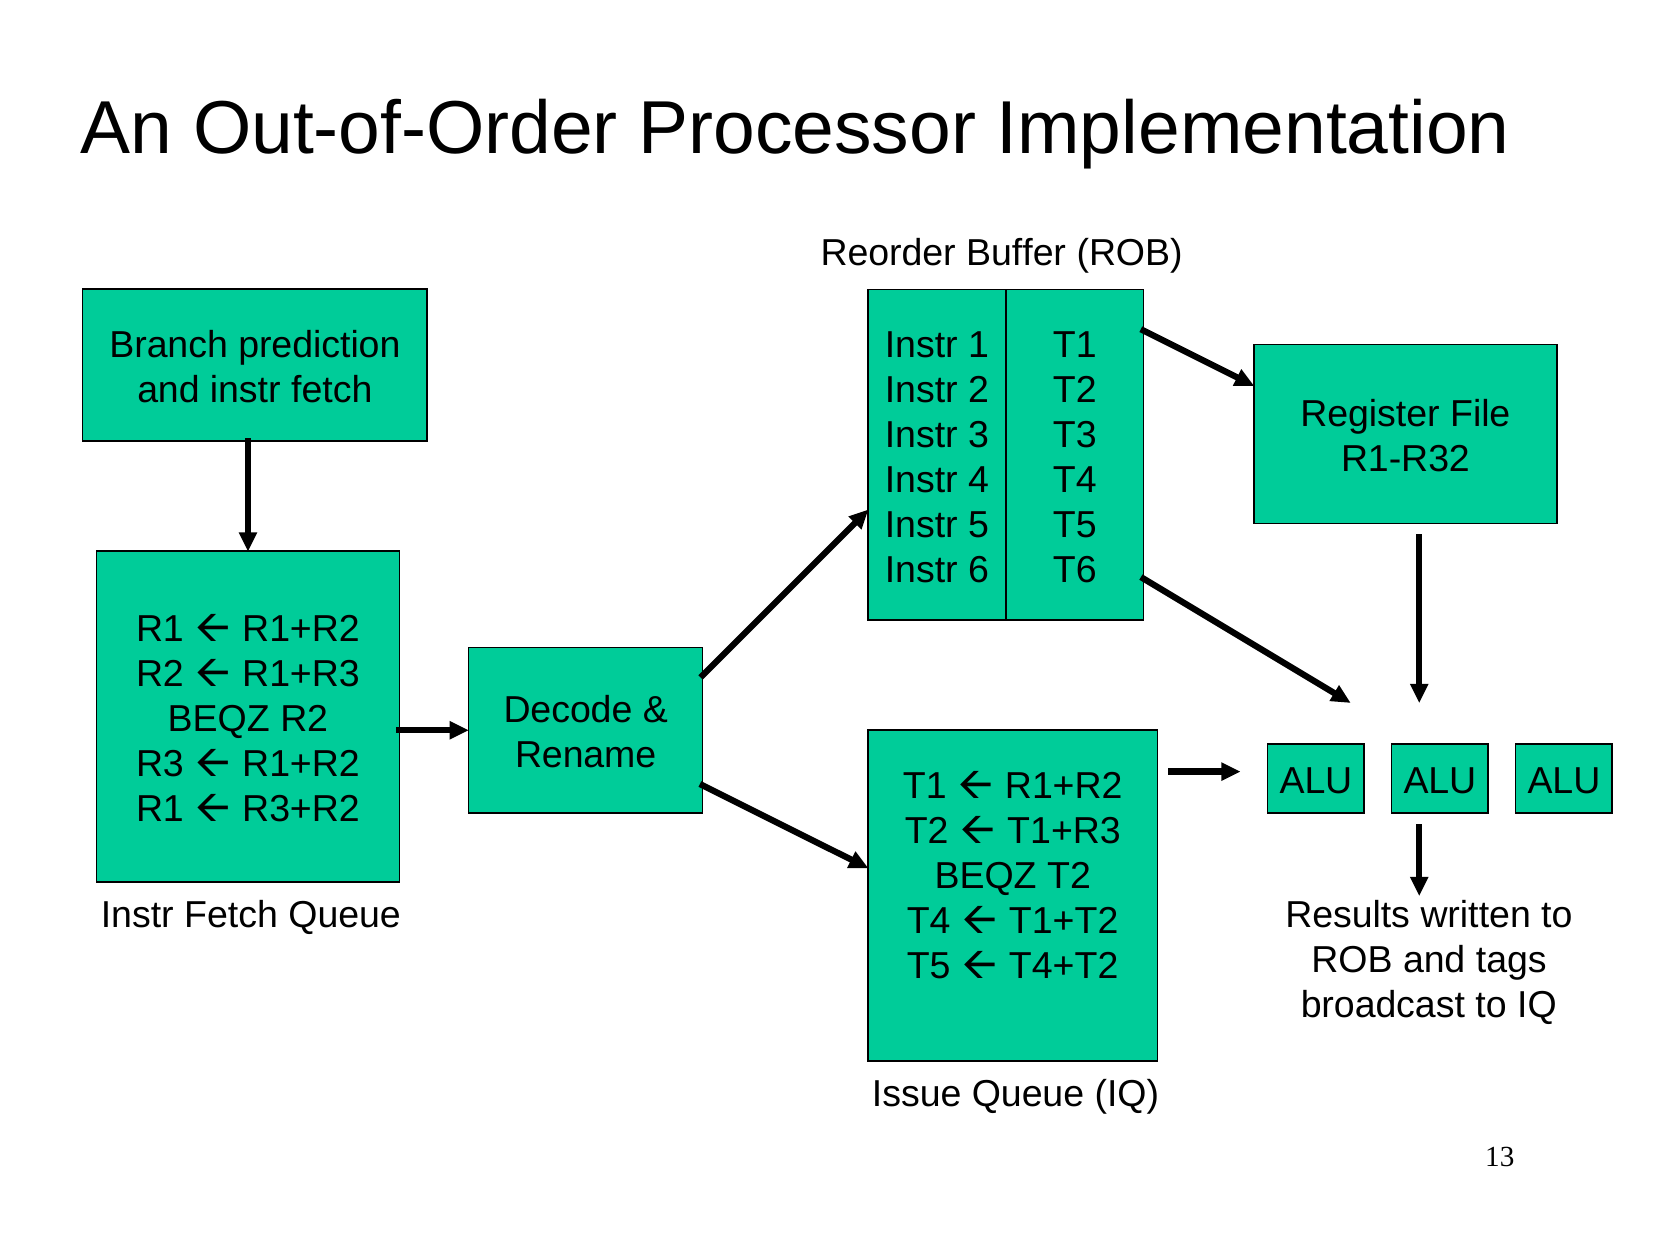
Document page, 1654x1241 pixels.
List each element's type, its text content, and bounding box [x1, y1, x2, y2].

text_box Instr 1 Instr 2 Instr 3 Instr 4 Instr 5 Instr 6 [868, 289, 1005, 621]
text_box Decode & Rename [468, 647, 703, 813]
text_box Branch prediction and instr fetch [82, 289, 428, 441]
text_box T1  R1+R2 T2  T1+R3 BEQZ T2 T4  T1+T2 T5  T4+T2 [868, 730, 1158, 1060]
text_box Results written to ROB and tags broadcast to IQ [1270, 881, 1588, 1033]
text_box Register File R1-R32 [1253, 344, 1557, 524]
text_box Issue Queue (IQ) [857, 1060, 1175, 1122]
text_box Reorder Buffer (ROB) [805, 220, 1198, 281]
text_box Instr Fetch Queue [85, 881, 416, 943]
text_box <number> [1184, 1129, 1530, 1213]
text_box ALU [1391, 743, 1489, 813]
text_box ALU [1267, 743, 1365, 813]
text_box R1  R1+R2 R2  R1+R3 BEQZ R2 R3  R1+R2 R1  R3+R2 [96, 551, 400, 881]
text_box ALU [1515, 743, 1613, 813]
text_box T1 T2 T3 T4 T5 T6 [1005, 289, 1144, 621]
text_box An Out-of-Order Processor Implementation [66, 71, 1526, 177]
